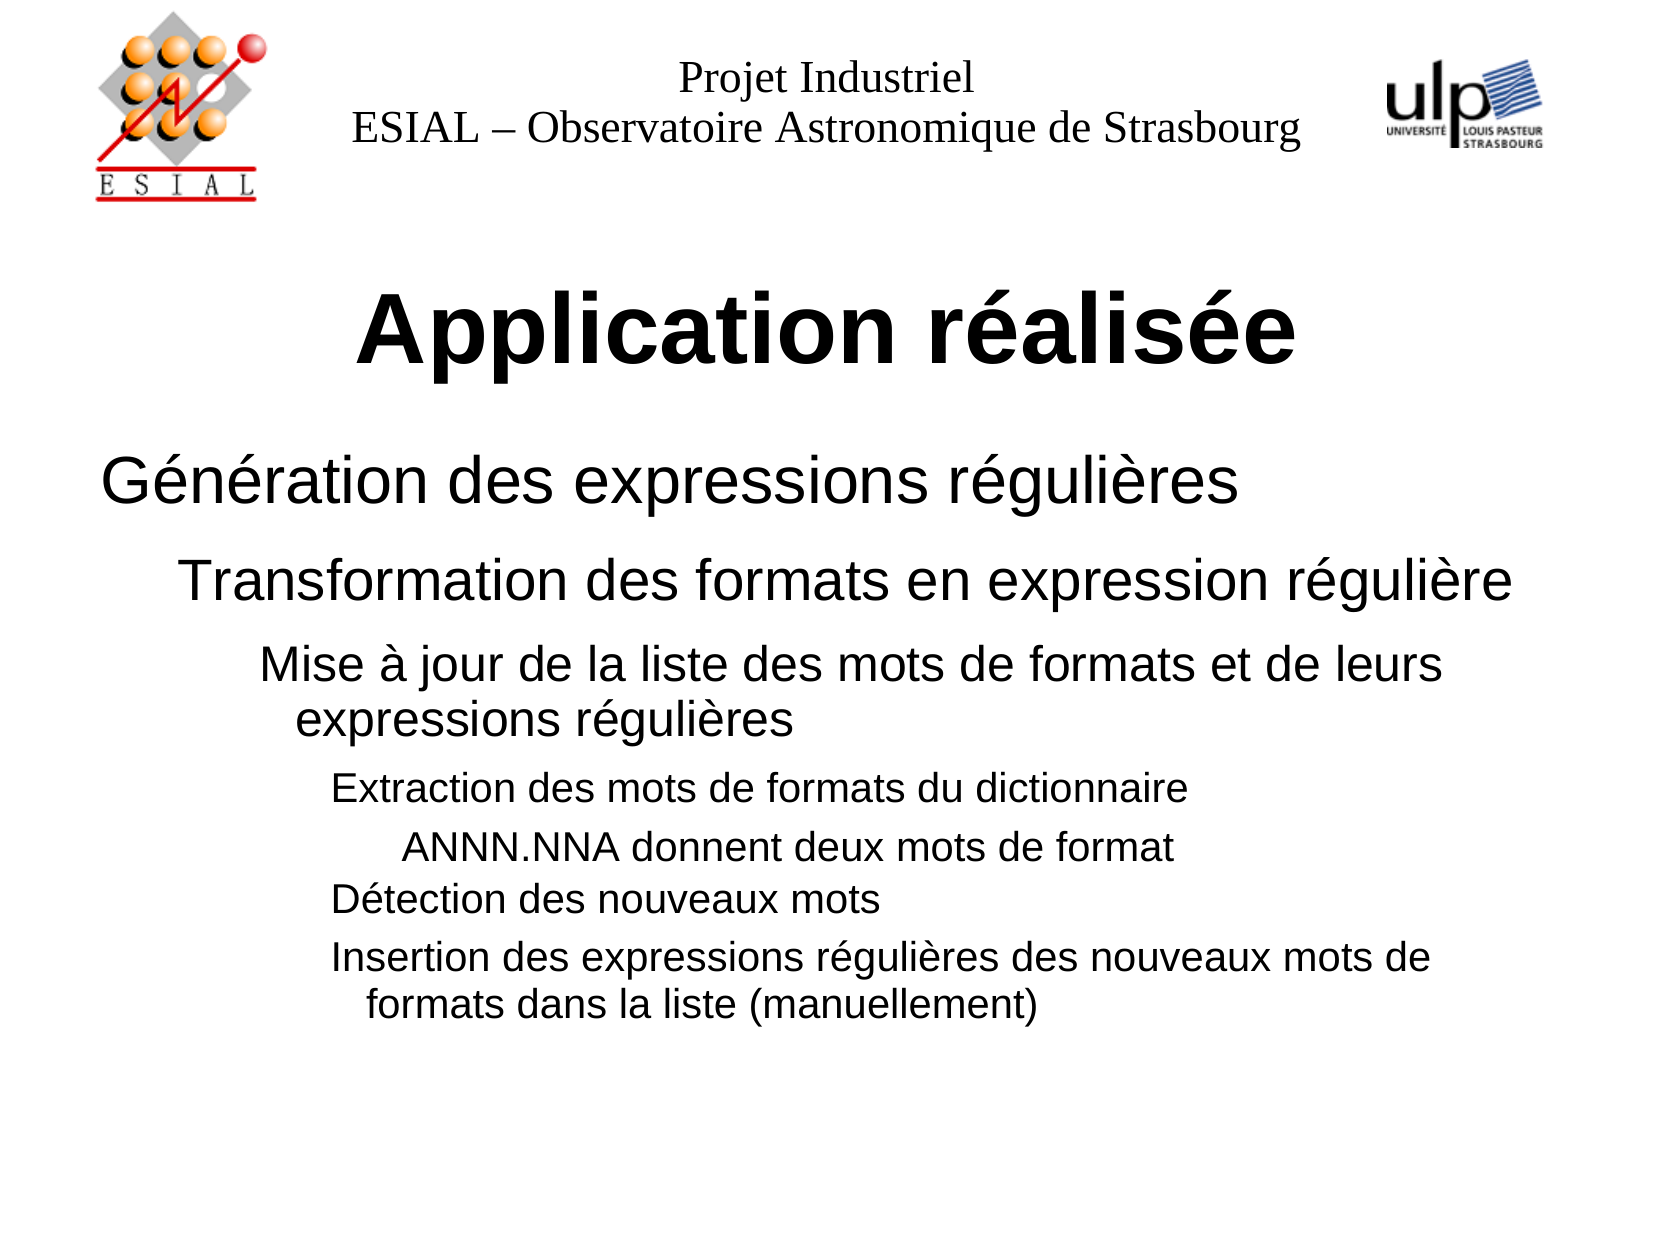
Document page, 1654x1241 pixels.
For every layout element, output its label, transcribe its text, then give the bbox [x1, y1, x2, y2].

list Génération des expressions régulières Transformation des formats en expression régulière Mise à jour de la liste des mots de formats et de leurs expressions régulières Extraction des mots de formats du dictionnaire ANNN.NNA donnent deux mots de format Détection des nouveaux mots Insertion des expressions régulières des nouveaux mots de formats dans la liste (manuellement) [82, 442, 1571, 1094]
title Projet Industriel ESIAL – Observatoire Astronomique de Strasbourg [82, 49, 1571, 257]
picture [88, 6, 273, 49]
text_box Application réalisée [265, 265, 1388, 414]
